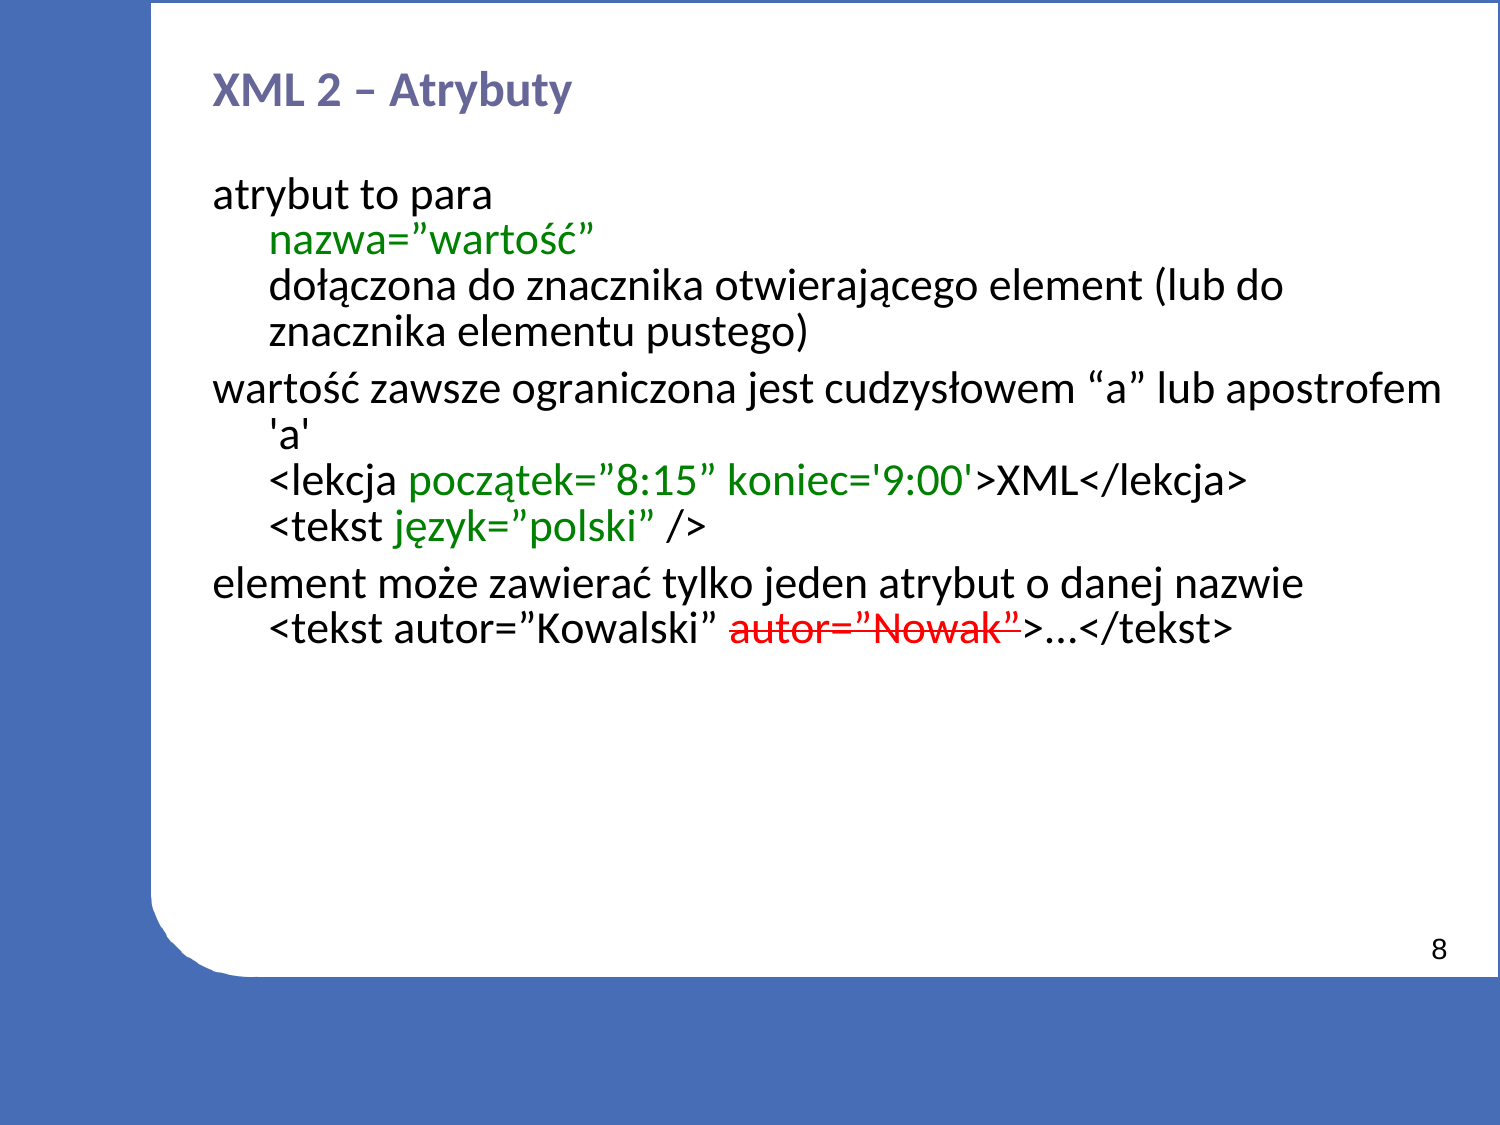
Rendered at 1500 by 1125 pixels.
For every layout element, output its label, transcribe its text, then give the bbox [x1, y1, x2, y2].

picture [0, 0, 1500, 1125]
list atrybut to para nazwa=”wartość” dołączona do znacznika otwierającego element (lub do znacznika elementu pustego) wartość zawsze ograniczona jest cudzysłowem “a” lub apostrofem 'a' <lekcja początek=”8:15” koniec='9:00'>XML</lekcja> <tekst język=”polski” /> element może zawierać tylko jeden atrybut o danej nazwie <tekst autor=”Kowalski” autor=”Nowak”>...</tekst> [212, 174, 1448, 911]
title XML 2 – Atrybuty [212, 24, 1447, 164]
